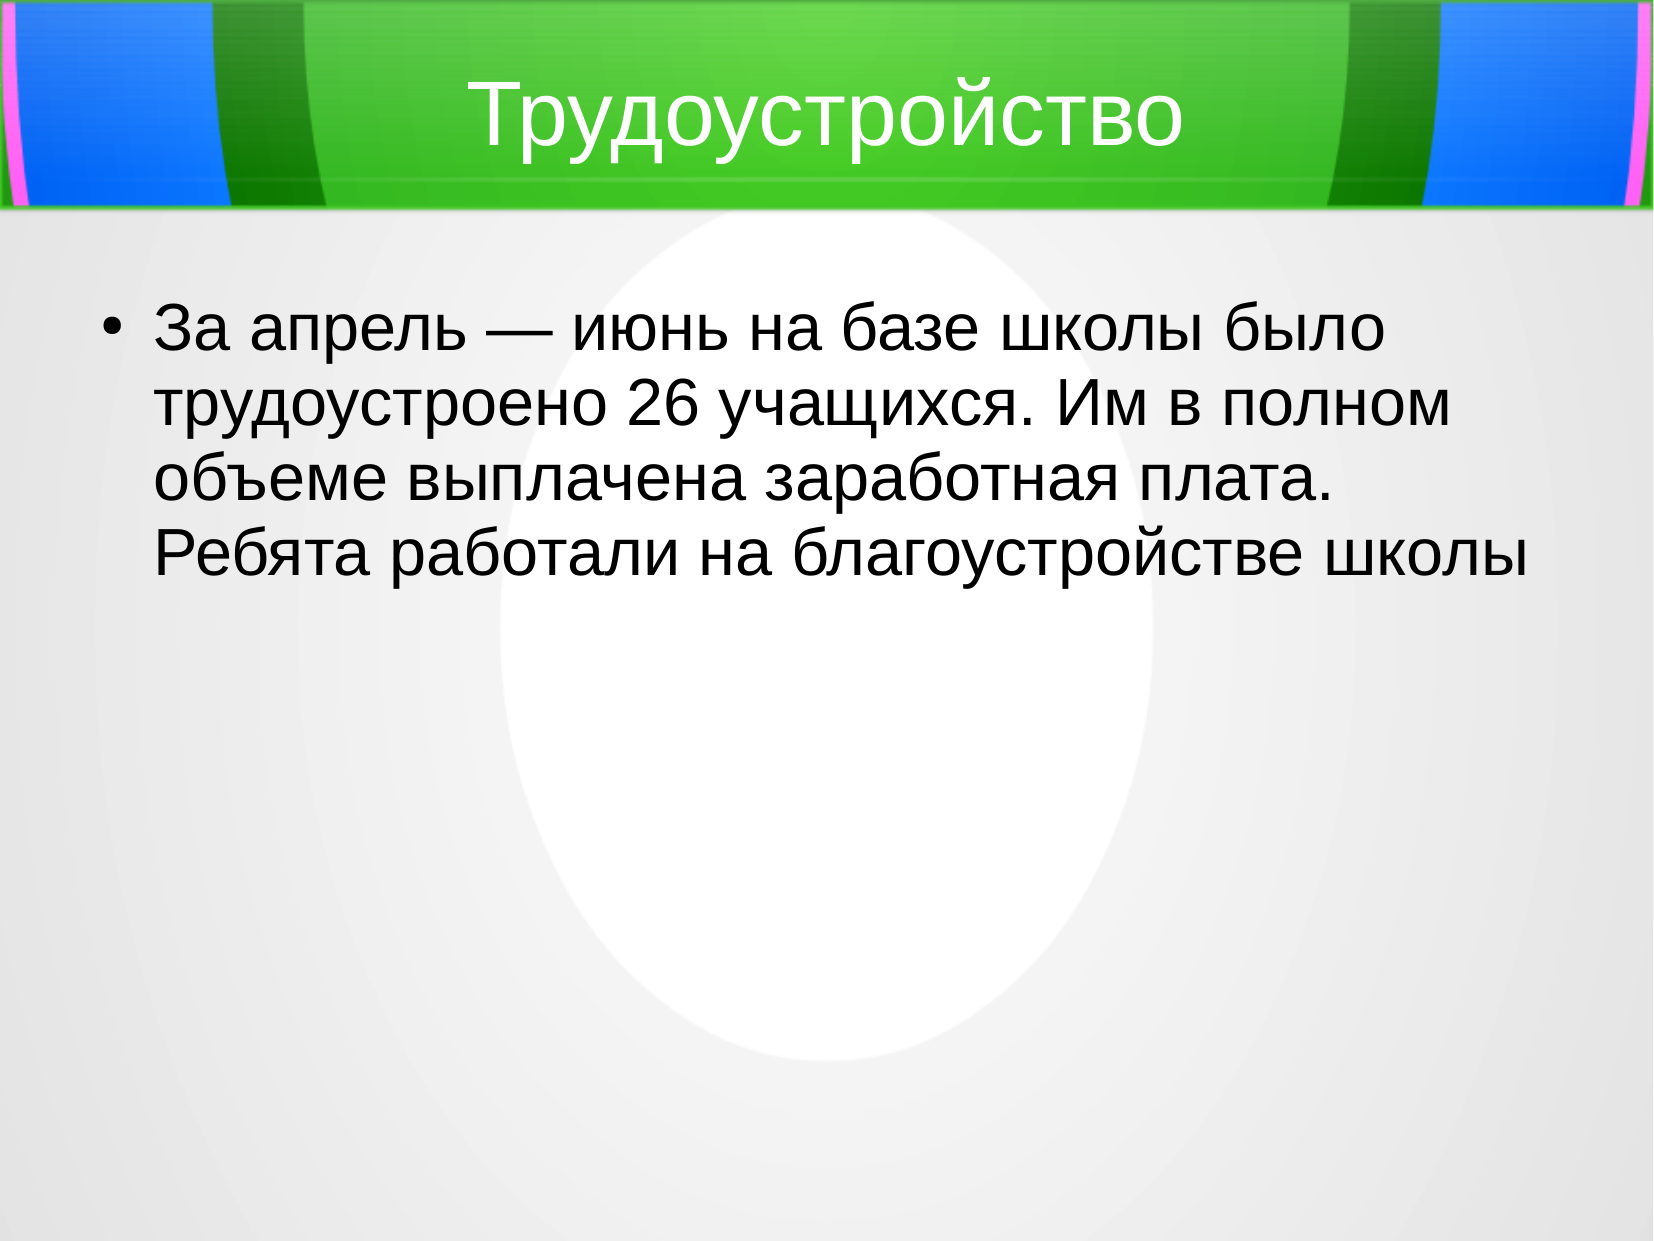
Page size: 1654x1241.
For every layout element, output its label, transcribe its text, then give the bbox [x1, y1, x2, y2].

title Трудоустройство [82, 49, 1571, 179]
list За апрель — июнь на базе школы было трудоустроено 26 учащихся. Им в полном объеме выплачена заработная плата. Ребята работали на благоустройстве школы [82, 290, 1538, 1010]
picture [0, 0, 1654, 1241]
